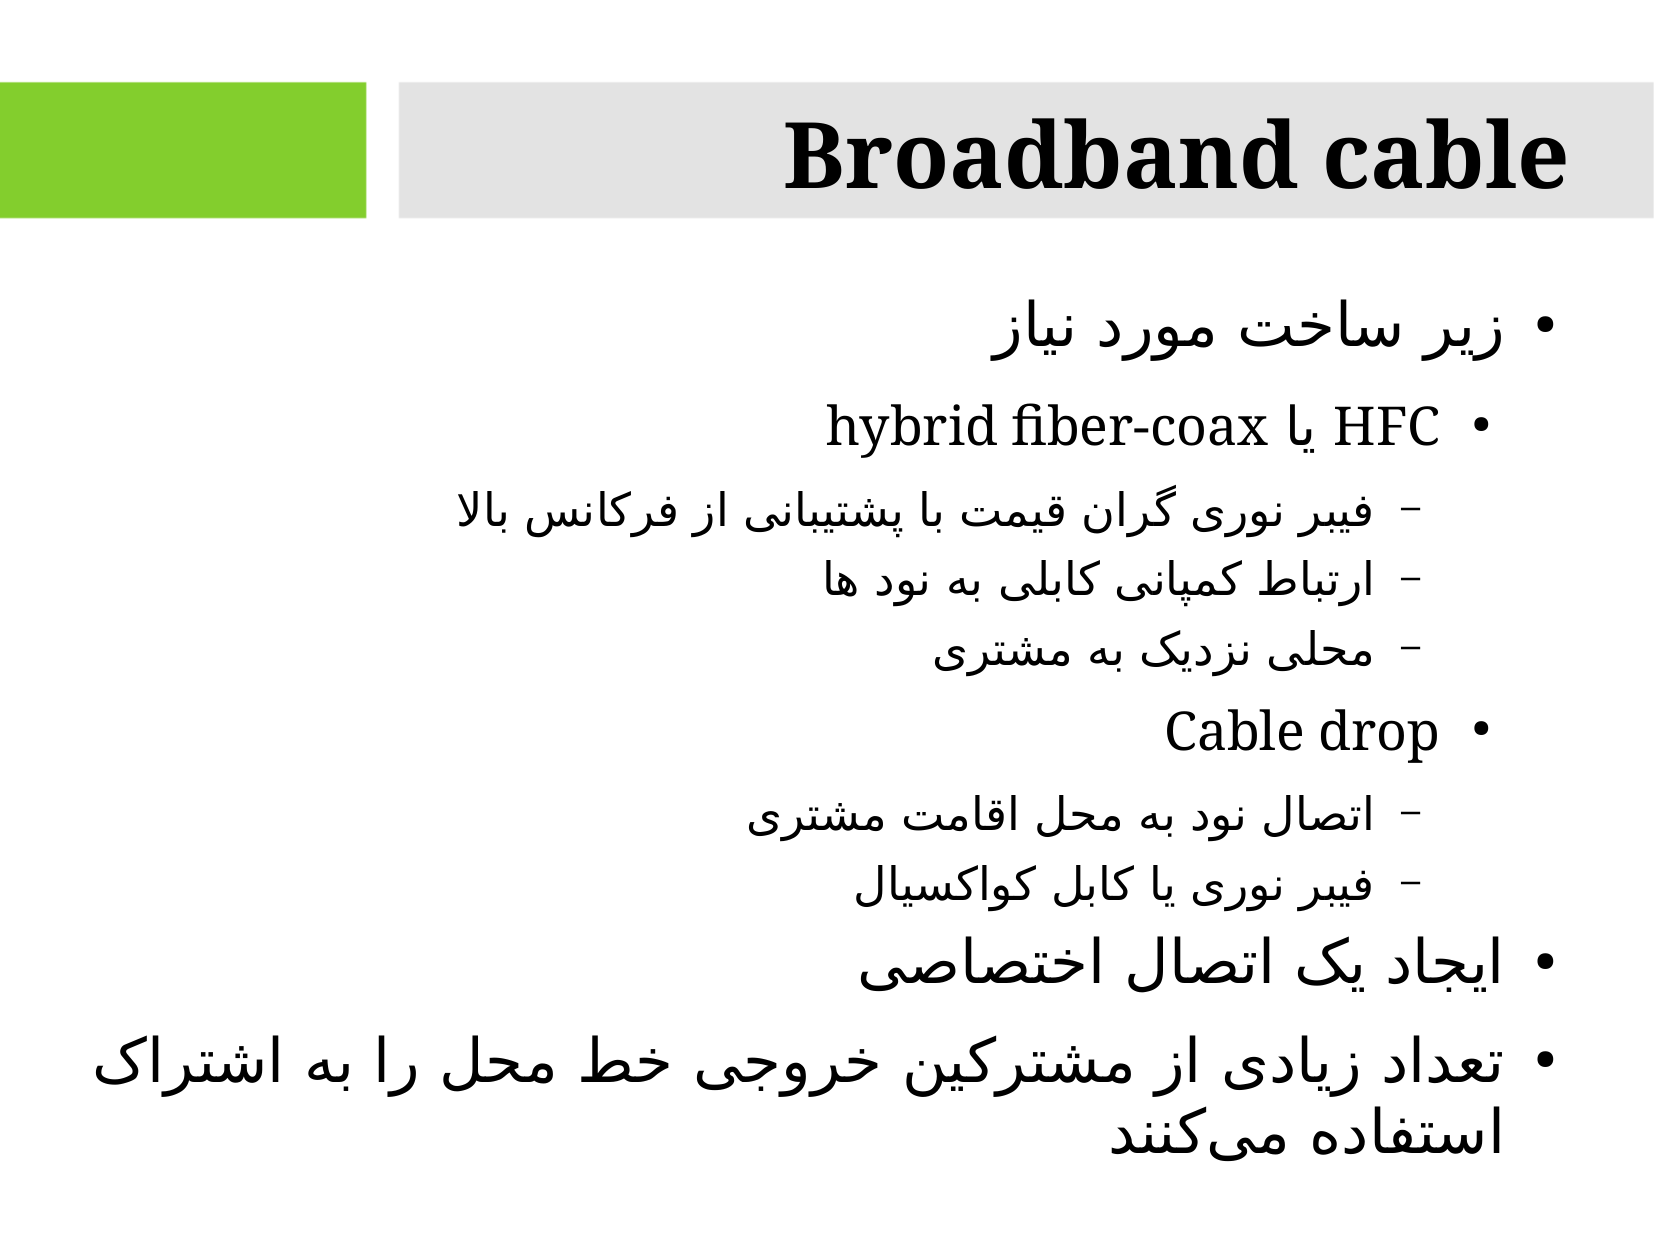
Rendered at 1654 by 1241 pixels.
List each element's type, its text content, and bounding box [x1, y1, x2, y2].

title Broadband cable [82, 49, 1571, 257]
list زیر ساخت مورد نیاز HFC یا hybrid fiber-coax فیبر نوری گران قیمت با پشتیبانی از فرکانس بالا ارتباط کمپانی کابلی به نود ها محلی نزدیک به مشتری Cable drop اتصال نود به محل اقامت مشتری فیبر نوری یا کابل کواکسیال ایجاد یک اتصال اختصاصی تعداد زیادی از مشترکین خروجی خط محل را به اشتراک استفاده می‌کنند [82, 290, 1571, 1171]
picture [0, 0, 1654, 1241]
